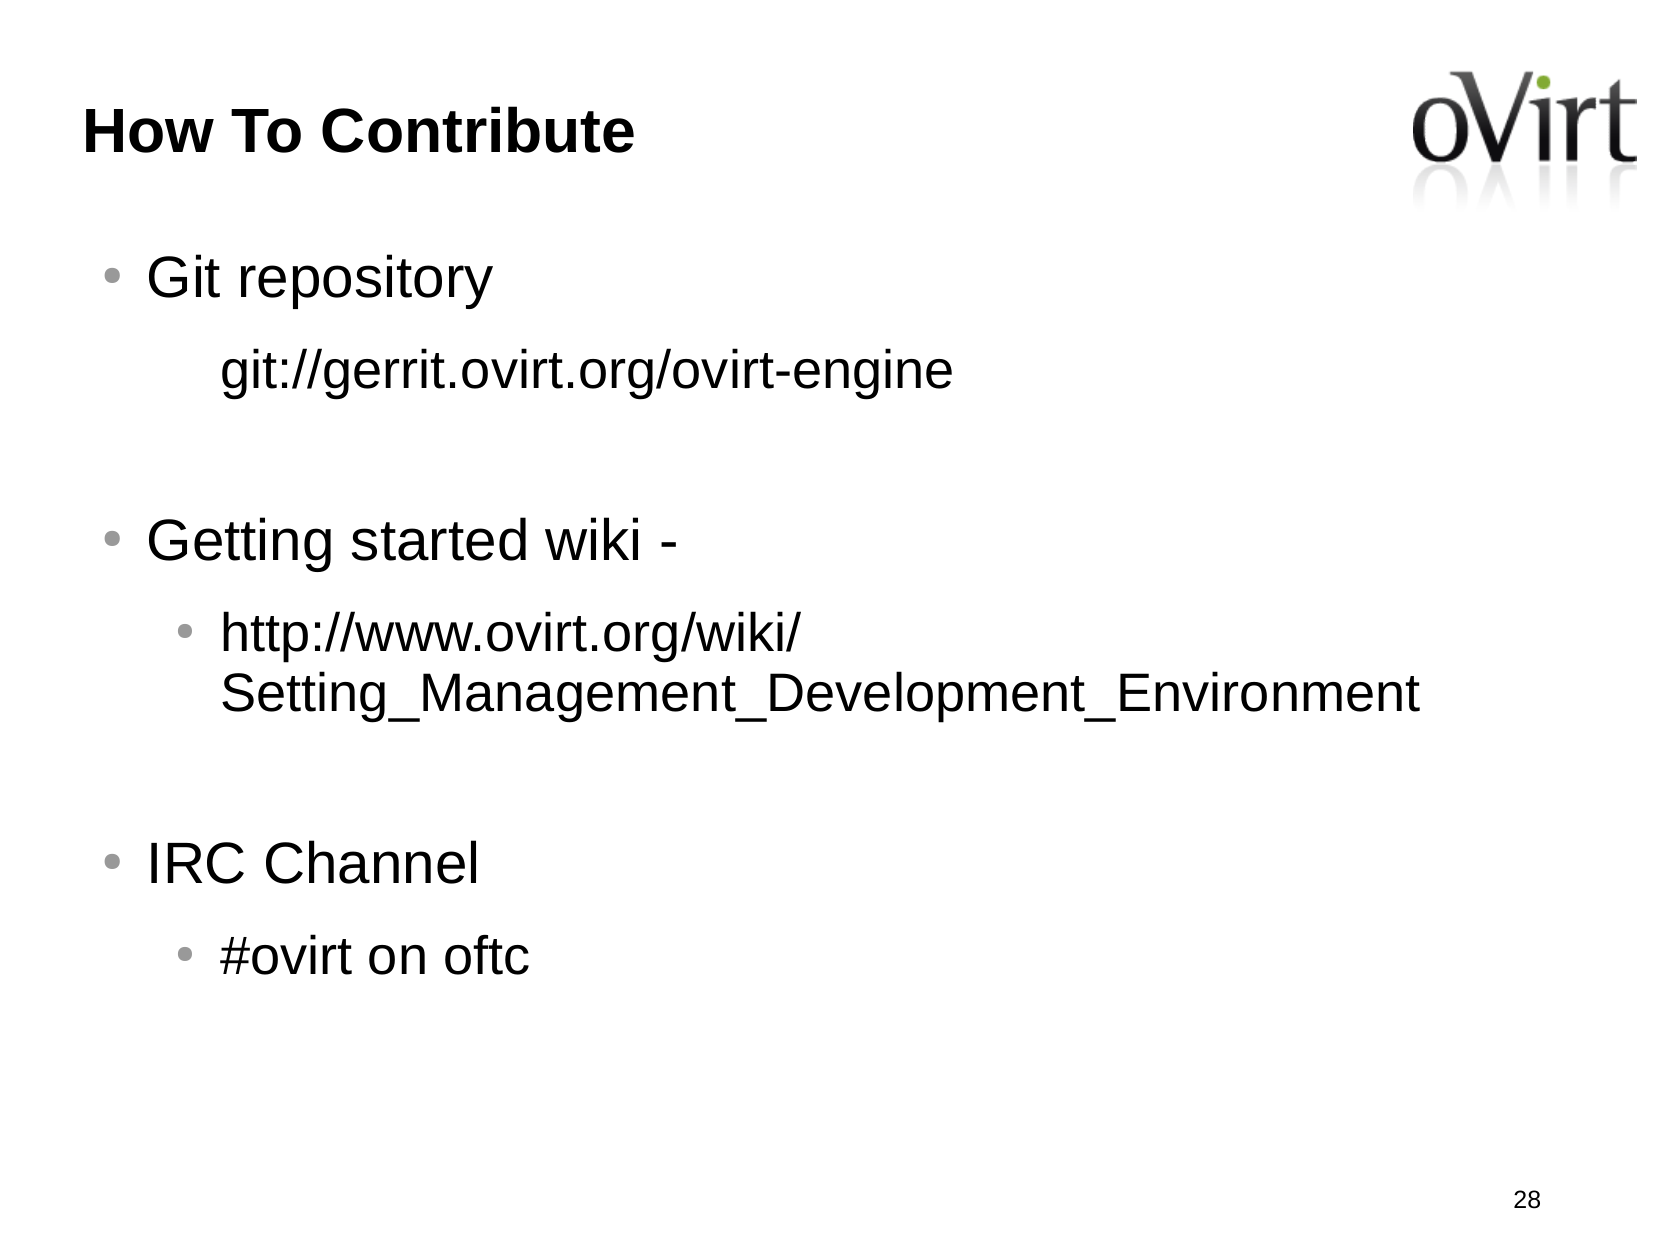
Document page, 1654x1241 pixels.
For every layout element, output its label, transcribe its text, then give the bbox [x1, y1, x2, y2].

title How To Contribute [82, 37, 1303, 226]
picture [1413, 63, 1637, 212]
list Git repository git://gerrit.ovirt.org/ovirt-engine Getting started wiki - http://www.ovirt.org/wiki/Setting_Management_Development_Environment IRC Channel #ovirt on oftc [86, 244, 1576, 1039]
